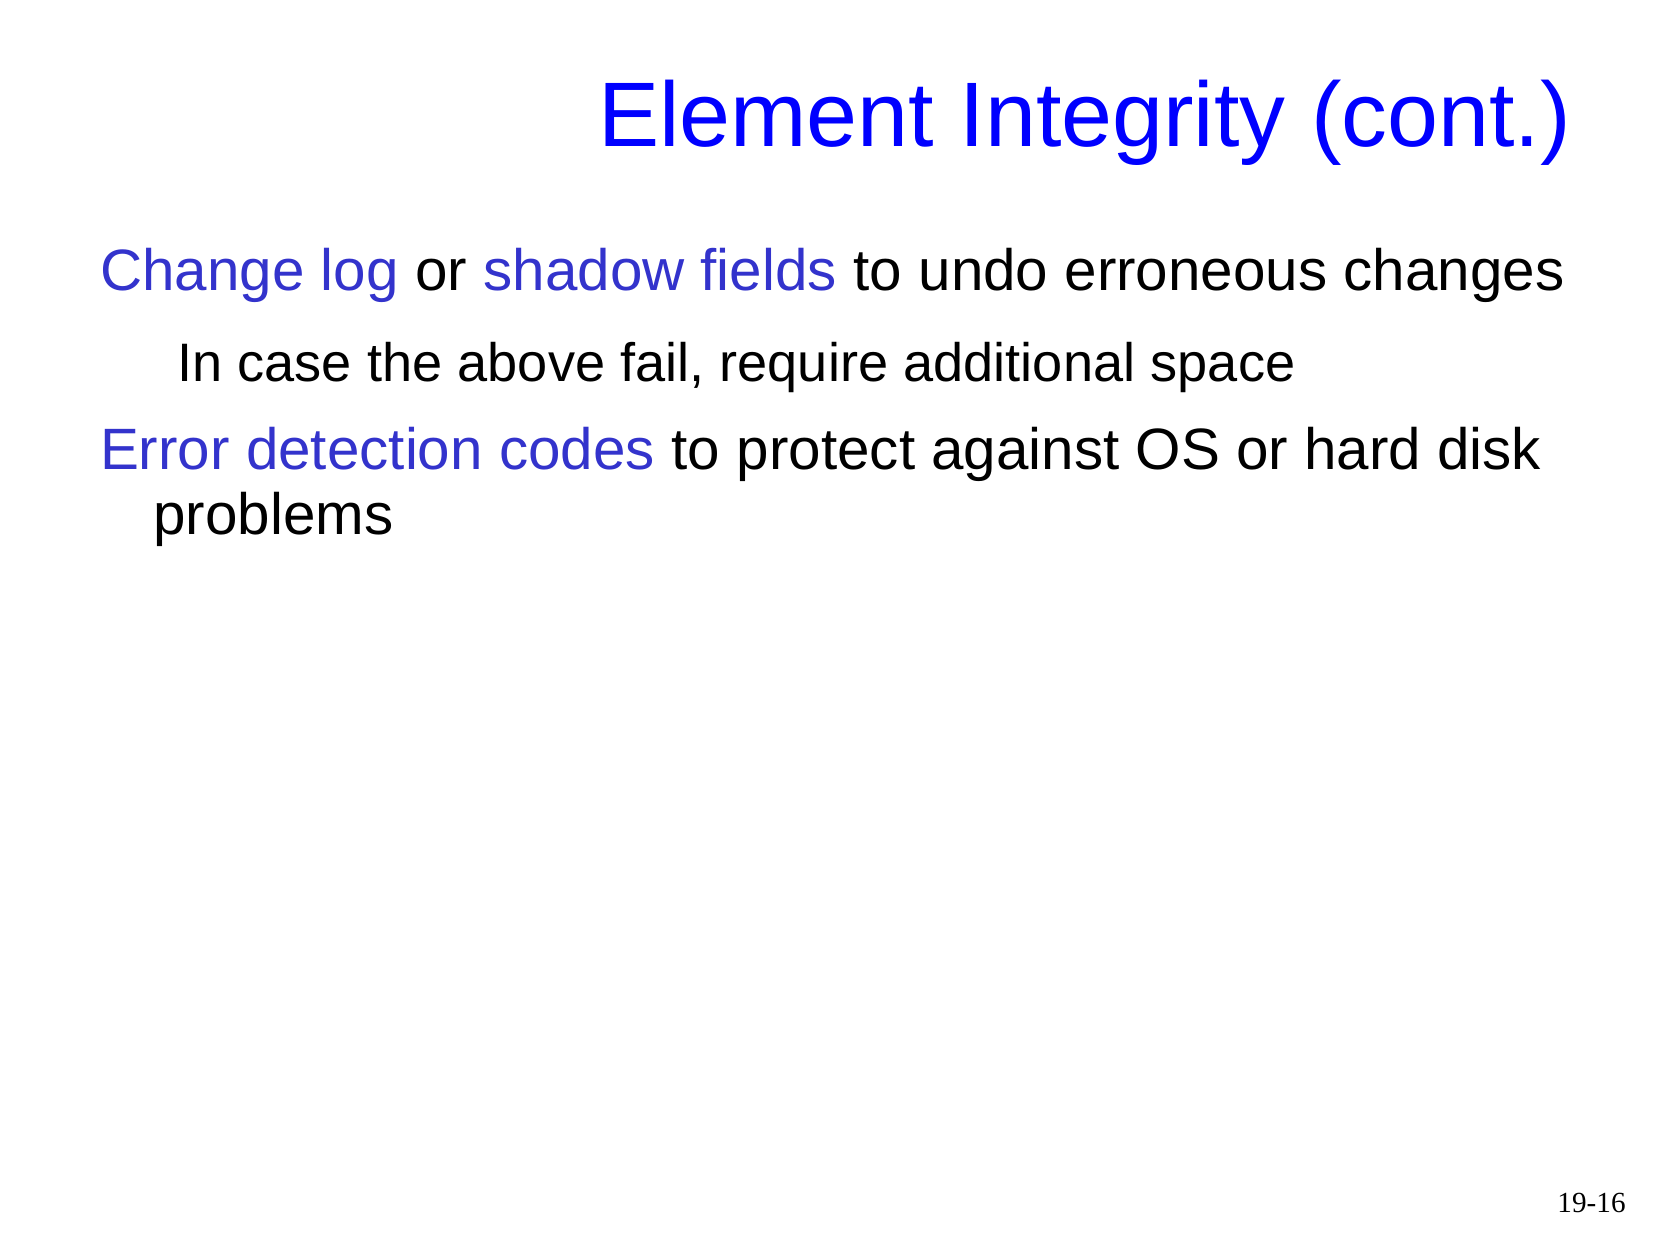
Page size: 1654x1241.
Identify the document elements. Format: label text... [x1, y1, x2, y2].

title Element Integrity (cont.) [84, 11, 1573, 218]
list Change log or shadow fields to undo erroneous changes In case the above fail, require additional space Error detection codes to protect against OS or hard disk problems [82, 237, 1571, 1170]
